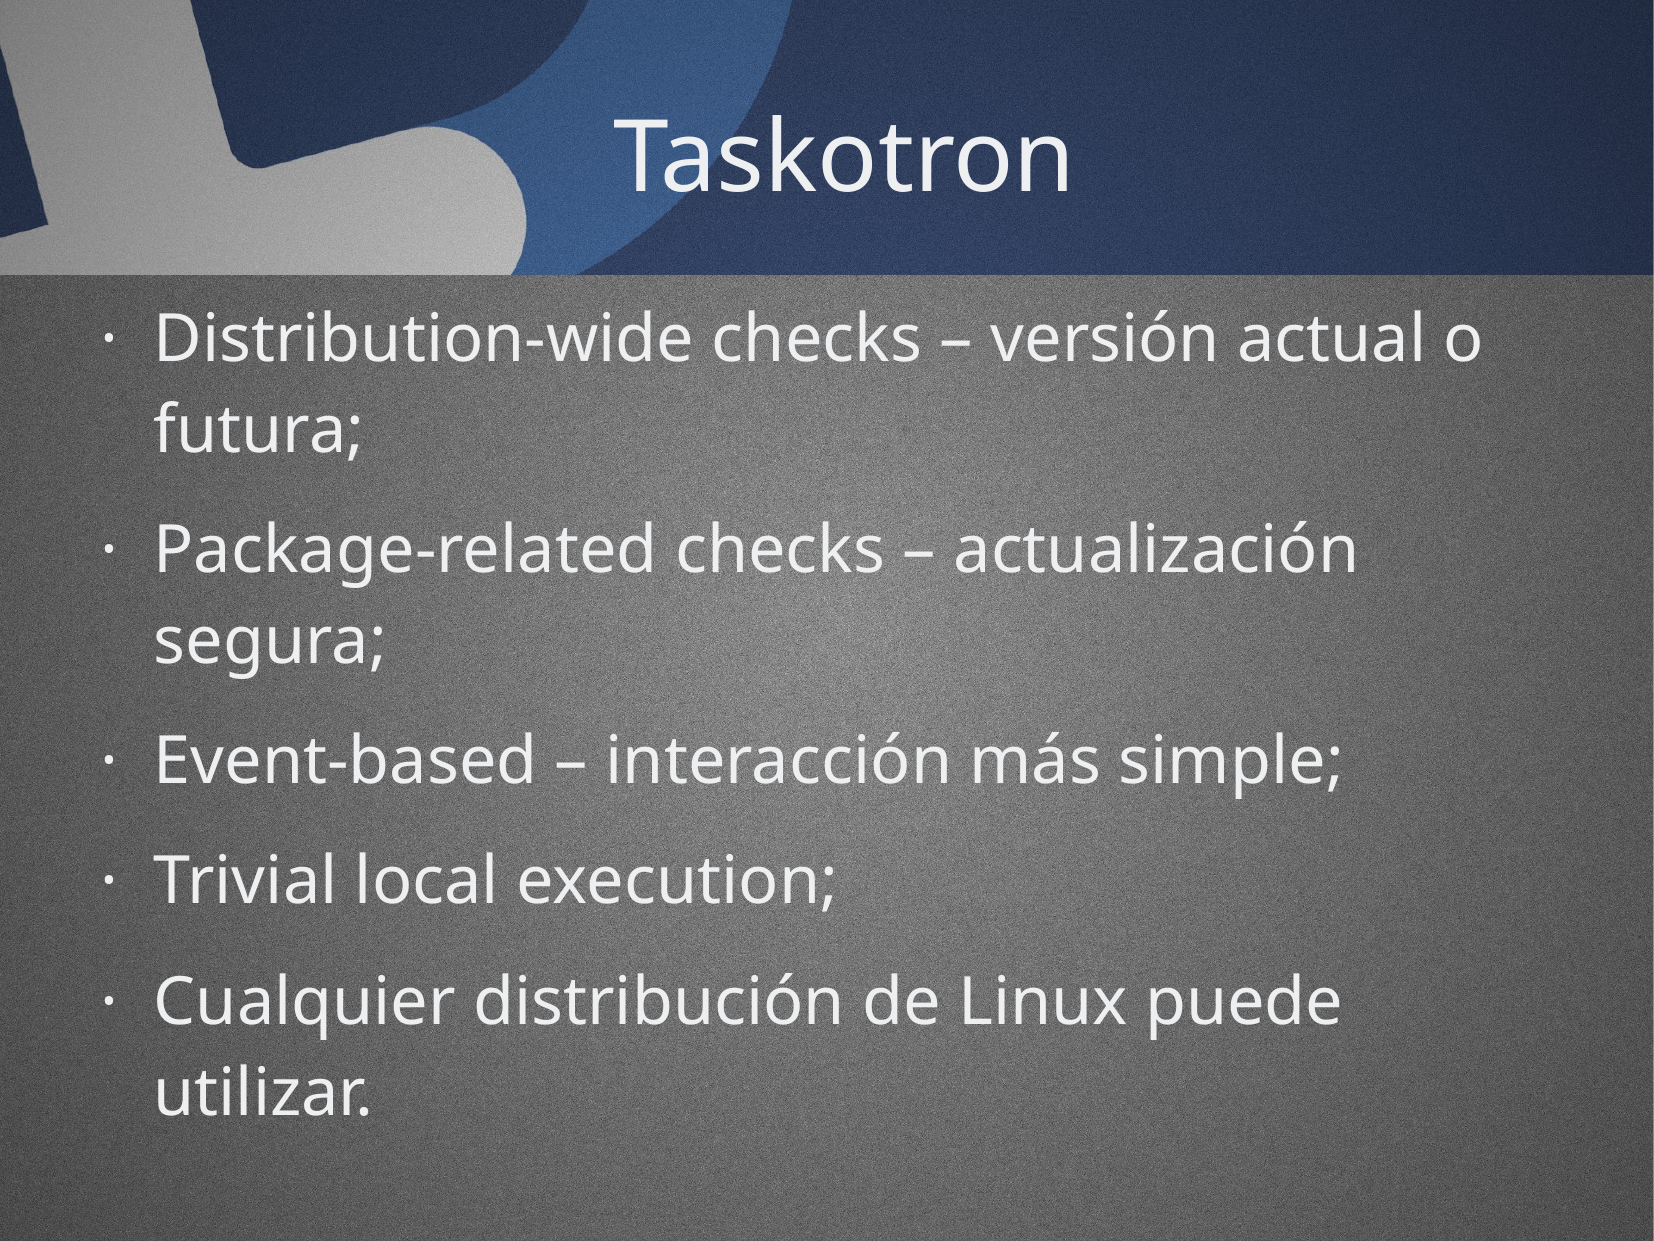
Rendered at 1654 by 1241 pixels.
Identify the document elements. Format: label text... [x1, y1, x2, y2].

picture [0, 0, 1654, 1241]
title Taskotron [82, 49, 1571, 257]
list Distribution-wide checks – versión actual o futura; Package-related checks – actualización segura; Event-based – interacción más simple; Trivial local execution; Cualquier distribución de Linux puede utilizar. [82, 290, 1571, 1031]
